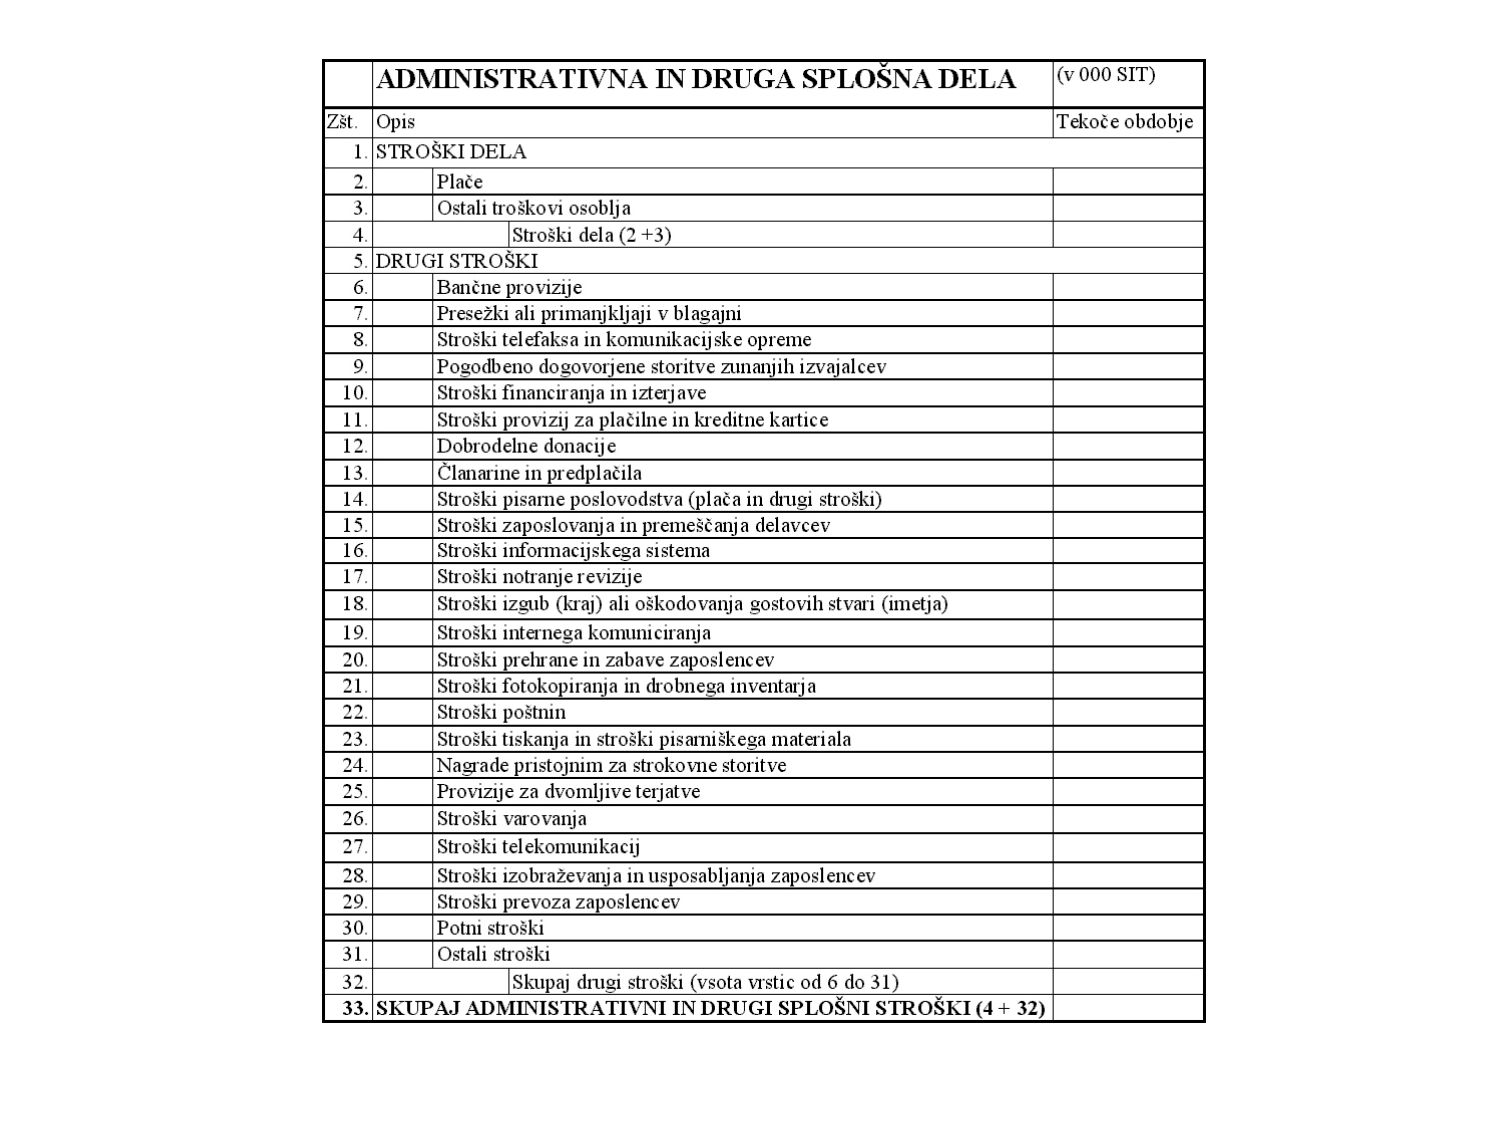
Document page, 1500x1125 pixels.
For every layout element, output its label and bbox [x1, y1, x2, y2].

picture [316, 58, 1207, 1025]
